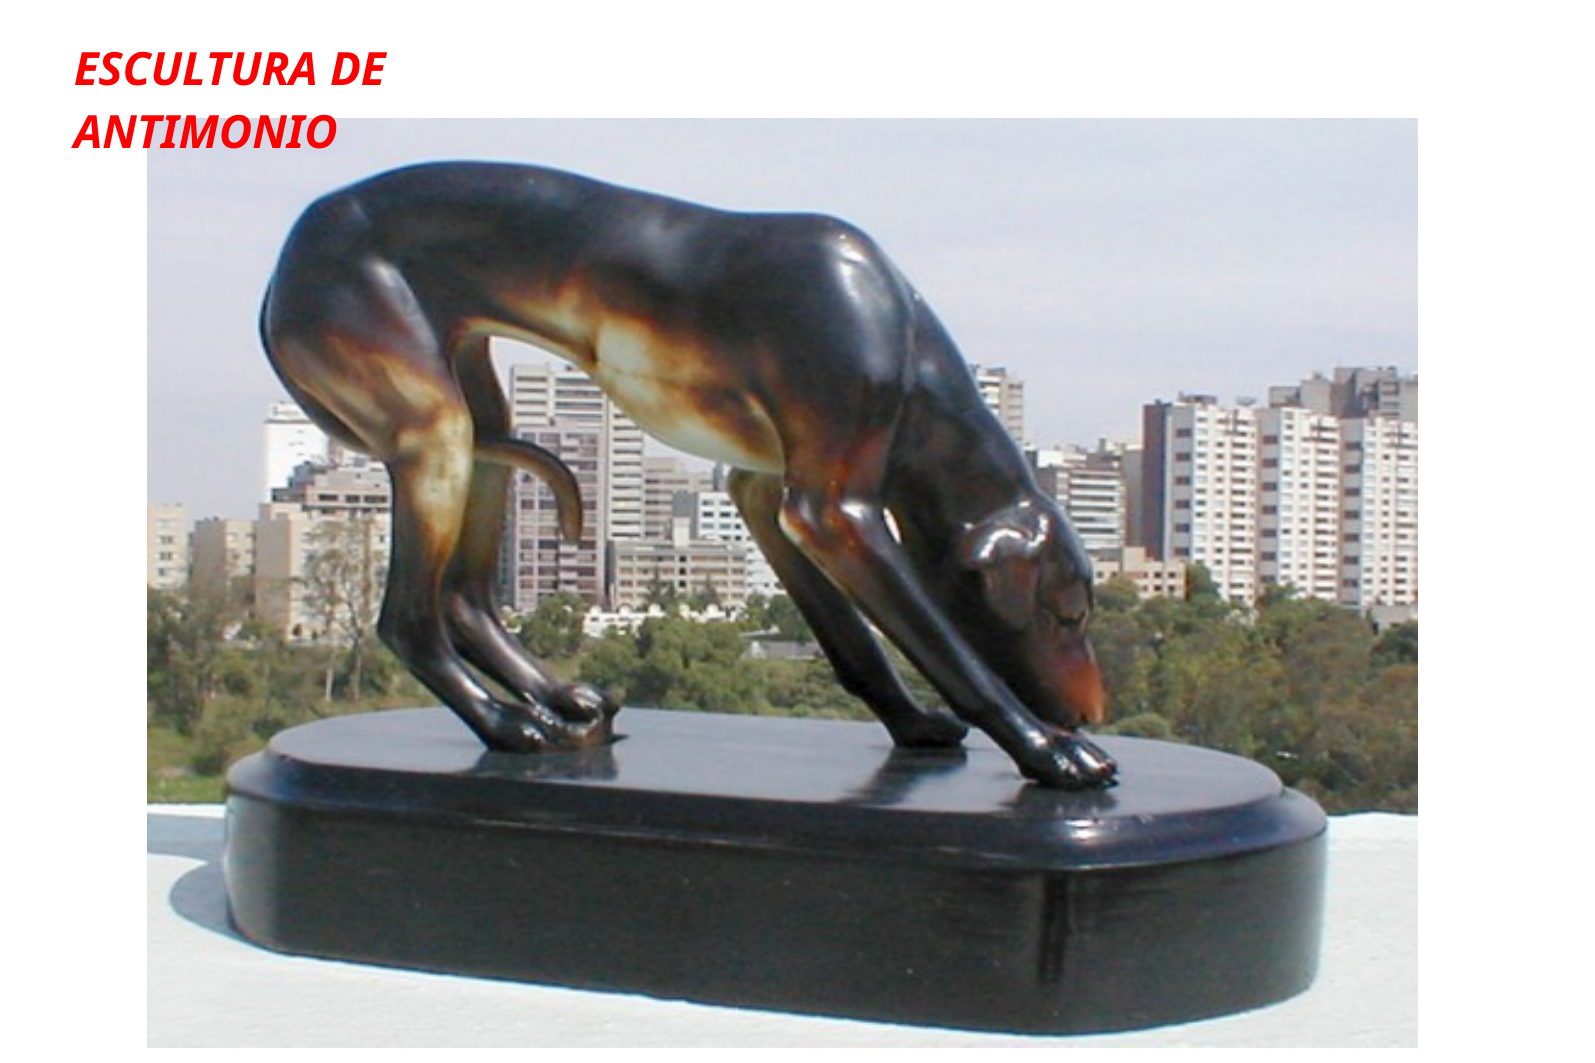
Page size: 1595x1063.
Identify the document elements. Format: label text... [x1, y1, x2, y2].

text_box ESCULTURA DE ANTIMONIO [59, 29, 768, 172]
picture [147, 118, 1418, 1048]
